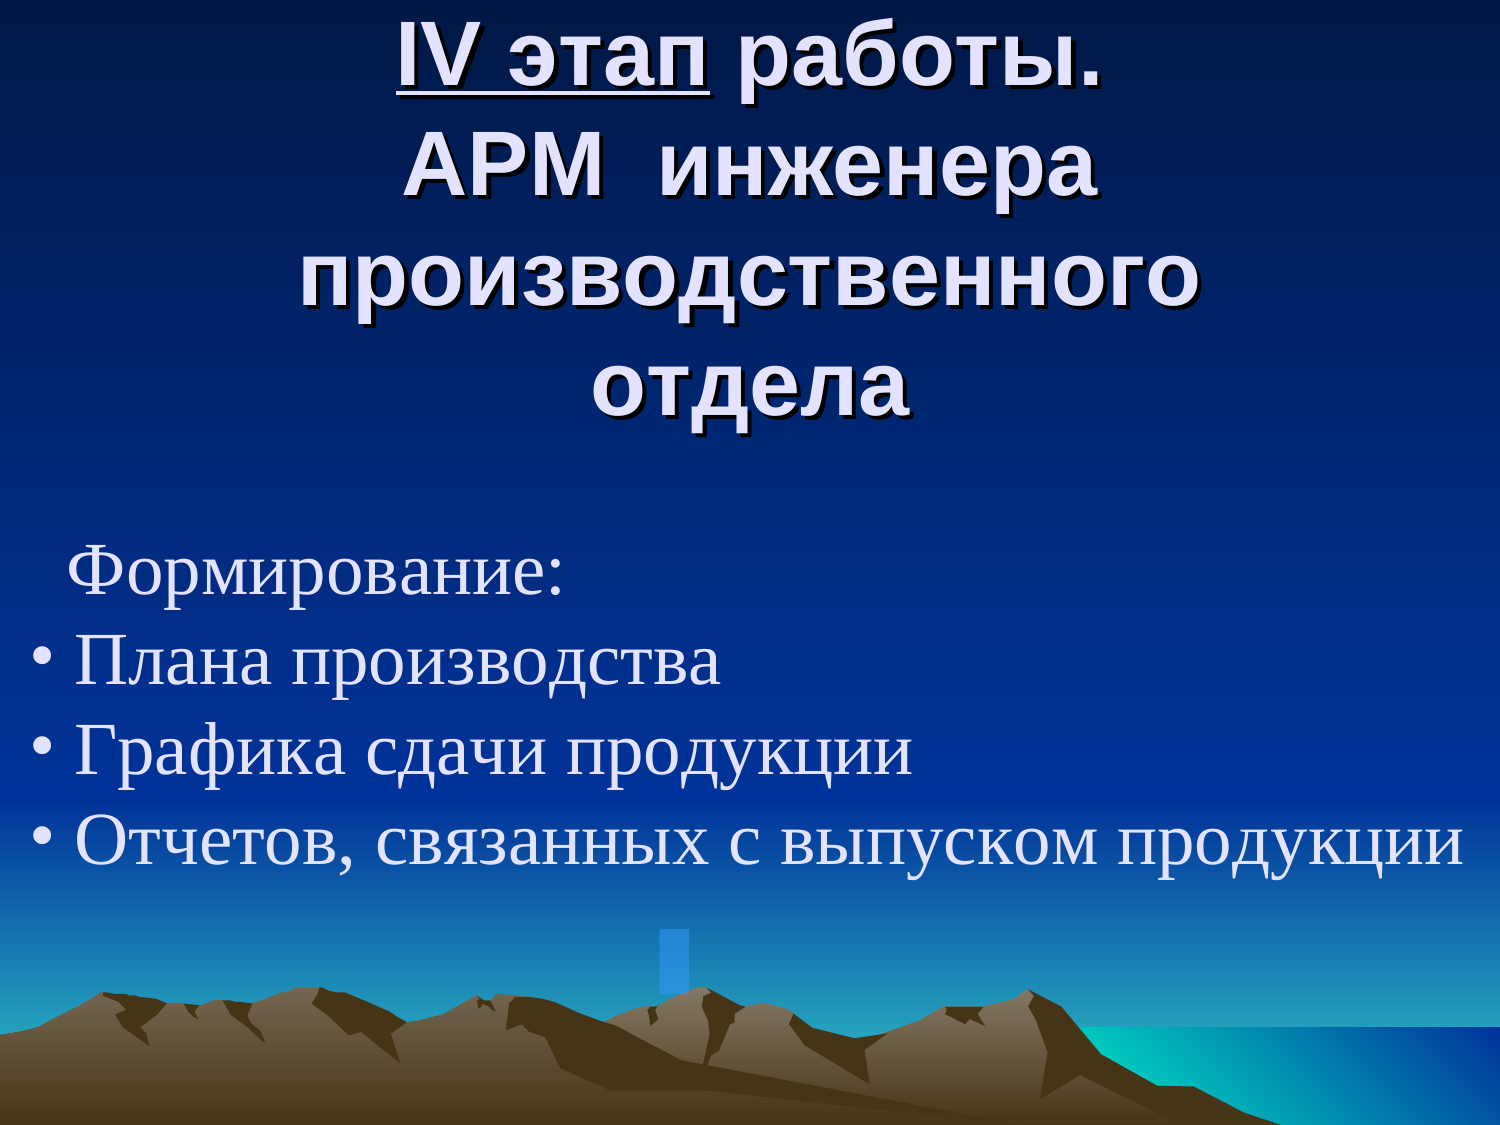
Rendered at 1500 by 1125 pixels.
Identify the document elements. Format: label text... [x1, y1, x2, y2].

text_box [659, 928, 690, 995]
text_box Формирование: Плана производства Графика сдачи продукции Отчетов, связанных с выпуском продукции [14, 512, 1500, 1068]
text_box IV этап работы. АРМ инженера производственного отдела [112, 0, 1388, 512]
